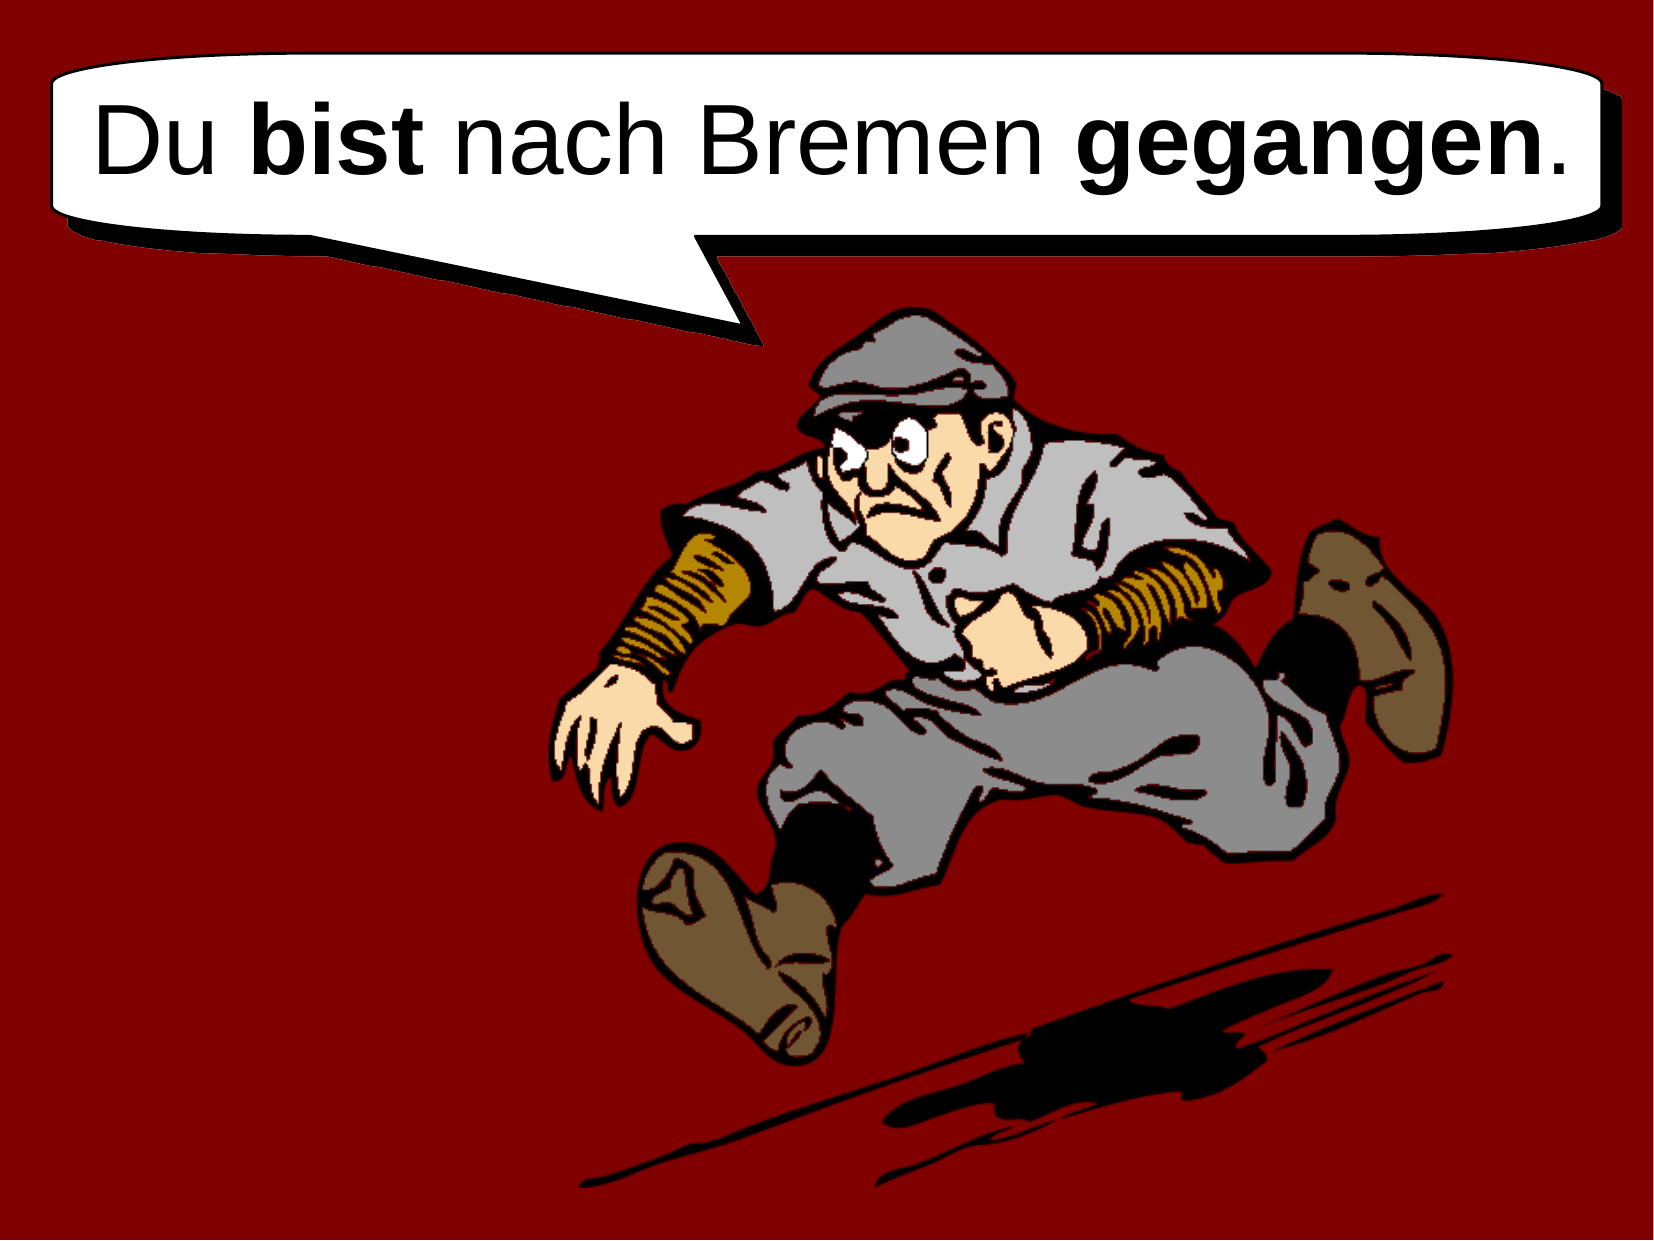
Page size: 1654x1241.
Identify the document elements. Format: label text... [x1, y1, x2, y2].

text_box [51, 53, 1602, 219]
text_box Du bist nach Bremen gegangen. [75, 76, 1591, 237]
picture [548, 307, 1454, 1188]
text_box [312, 237, 744, 326]
